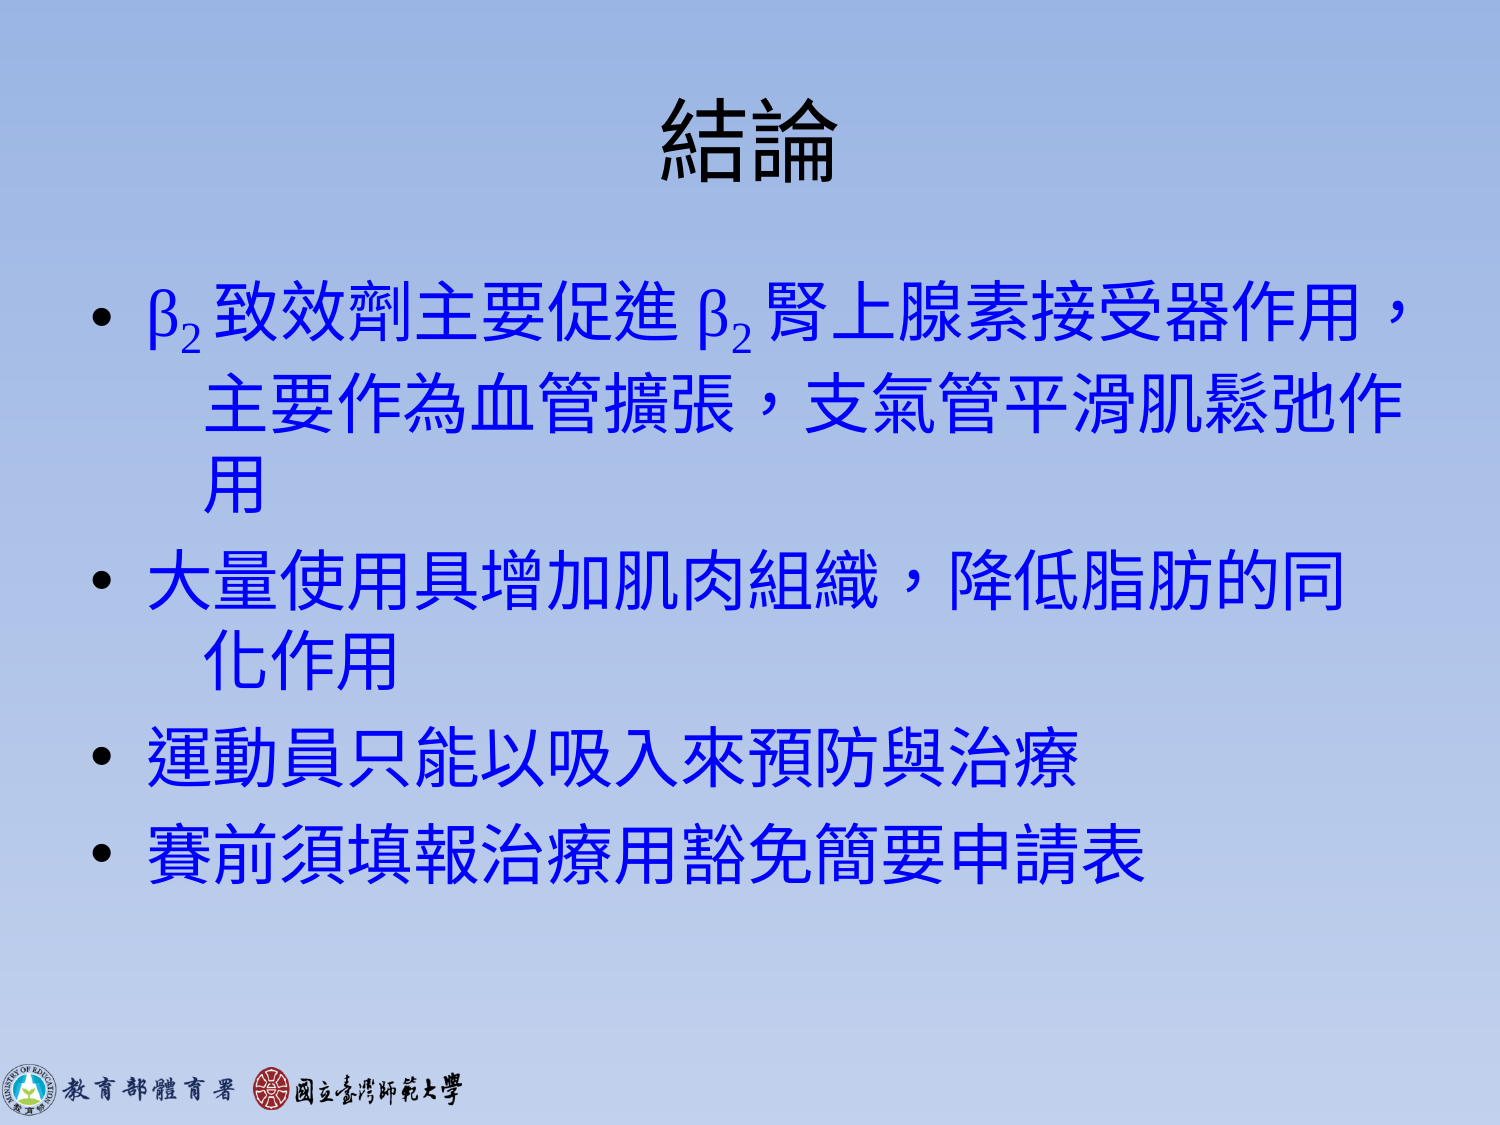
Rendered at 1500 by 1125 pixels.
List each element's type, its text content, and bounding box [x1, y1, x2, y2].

list β2致效劑主要促進β2腎上腺素接受器作用，主要作為血管擴張，支氣管平滑肌鬆弛作用 大量使用具增加肌肉組織，降低脂肪的同化作用 運動員只能以吸入來預防與治療 賽前須填報治療用豁免簡要申請表 [75, 262, 1426, 1005]
title 結論 [75, 45, 1426, 233]
